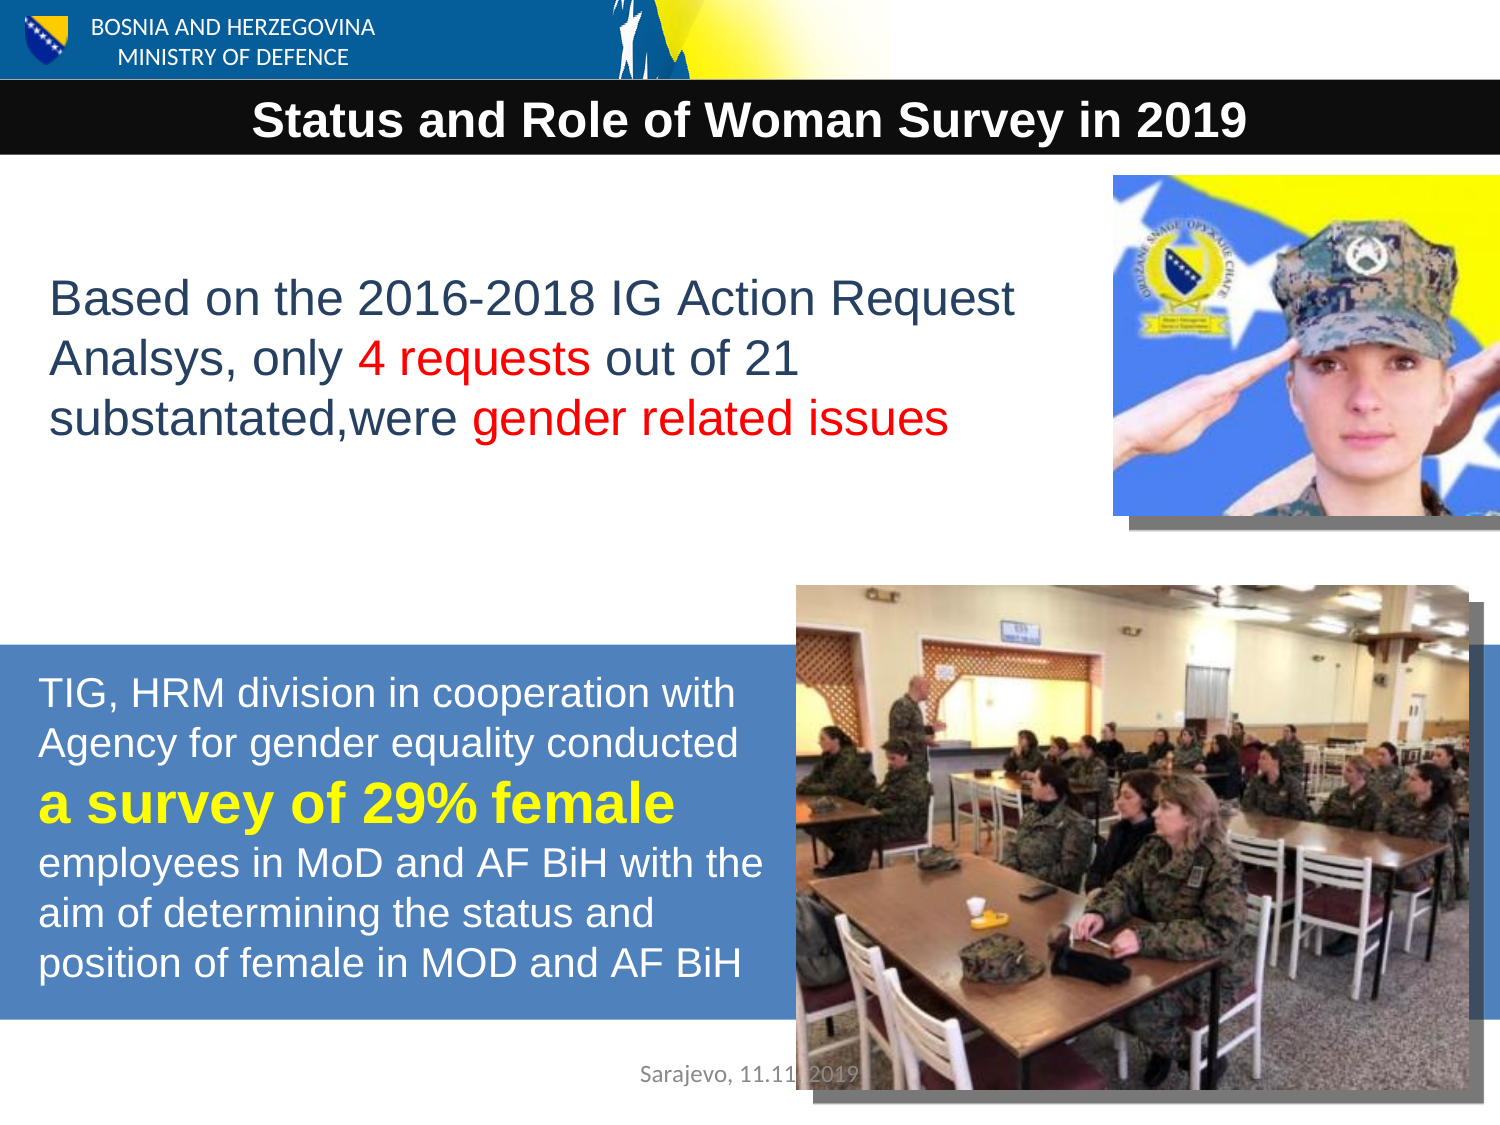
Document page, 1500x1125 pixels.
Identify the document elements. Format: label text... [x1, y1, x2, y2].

text_box TIG, HRM division in cooperation with Agency for gender equality conducted a survey of 29% female employees in MoD and AF BiH with the aim of determining the status and position of female in MOD and AF BiH [23, 657, 786, 994]
picture [796, 585, 1469, 1090]
text_box [1485, 644, 1500, 1020]
text_box Sarajevo, 11.11. 2019 [512, 1042, 988, 1103]
title Status and Role of Woman Survey in 2019 [0, 79, 1500, 155]
text_box [0, 644, 796, 1020]
picture [1113, 175, 1500, 516]
text_box Based on the 2016-2018 IG Action Request Analsys, only 4 requests out of 21 substantated,were gender related issues [35, 257, 1113, 454]
picture [0, 0, 1500, 79]
